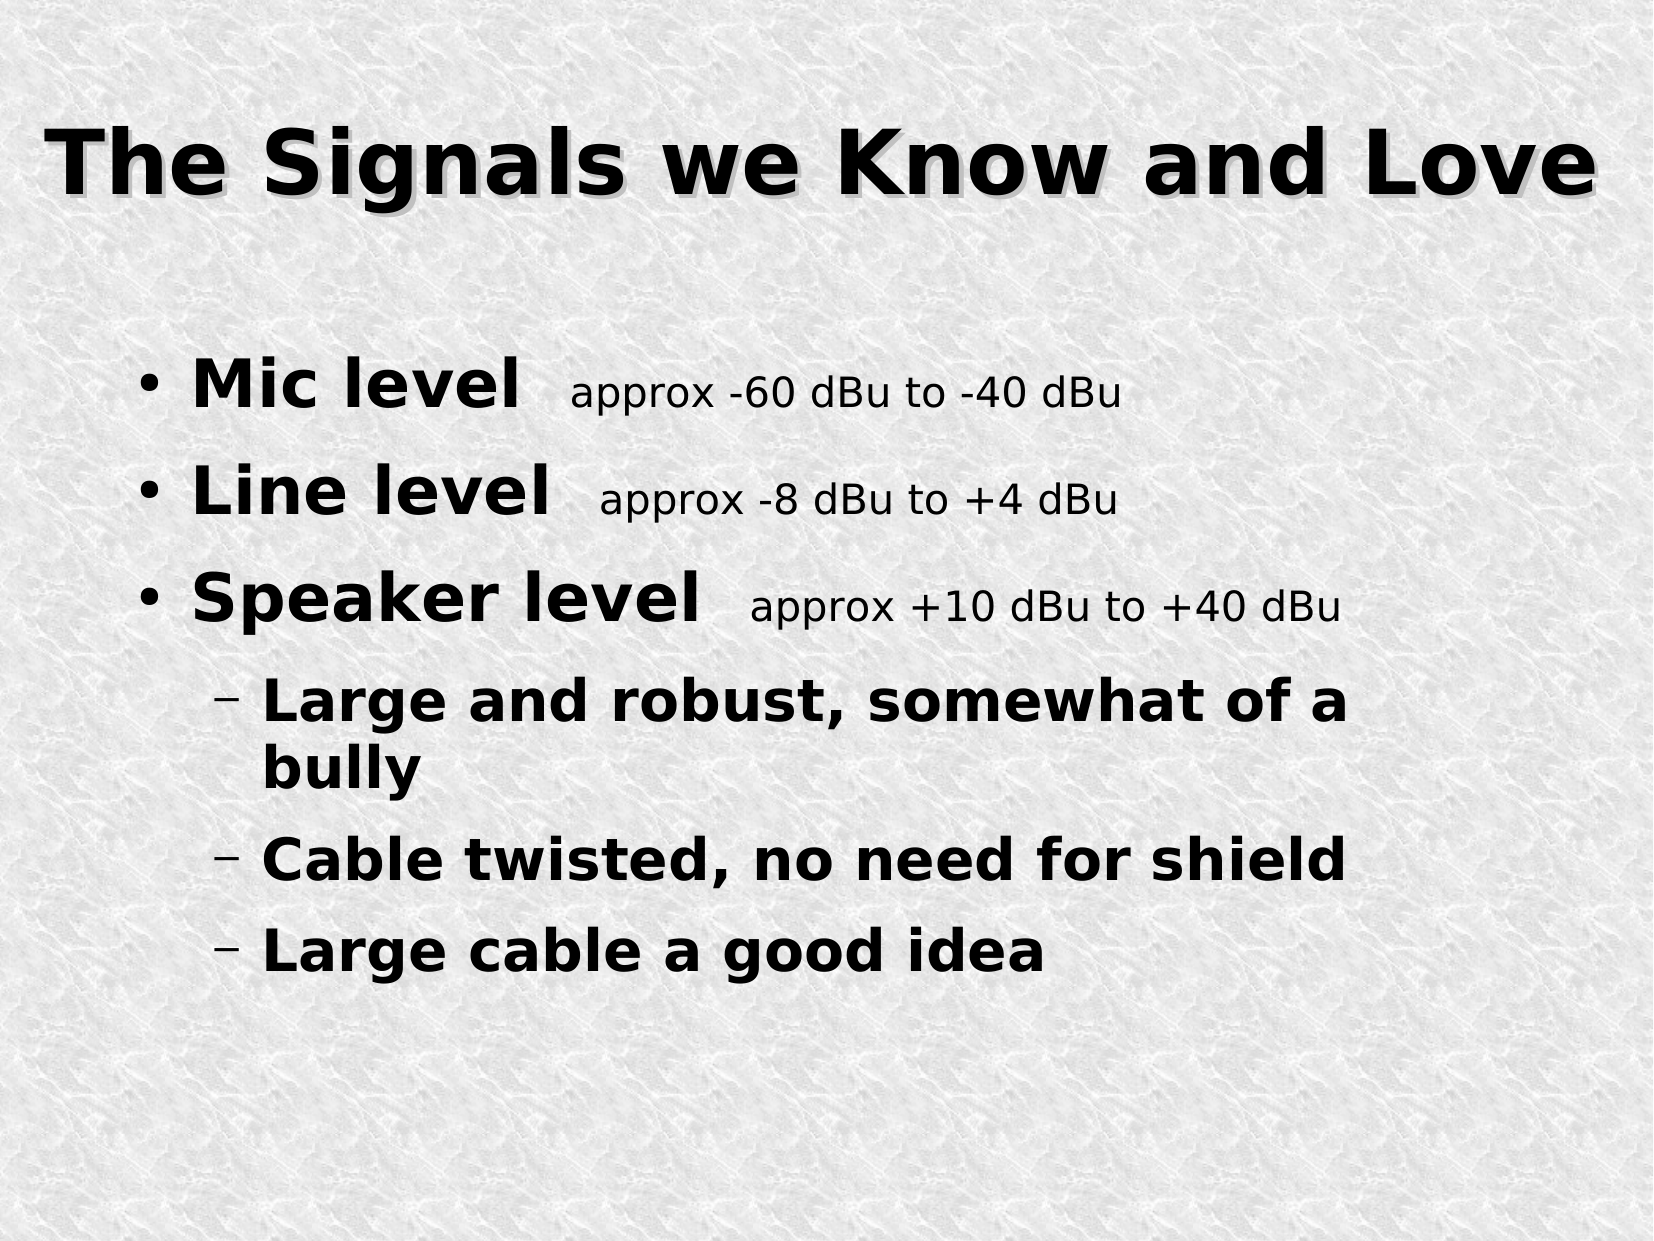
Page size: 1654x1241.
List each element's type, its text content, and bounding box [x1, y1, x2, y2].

list Mic level approx -60 dBu to -40 dBu Line level approx -8 dBu to +4 dBu Speaker level approx +10 dBu to +40 dBu Large and robust, somewhat of a bully Cable twisted, no need for shield Large cable a good idea [120, 345, 1532, 1127]
title The Signals we Know and Love [7, 96, 1637, 232]
picture [0, 0, 1654, 1241]
